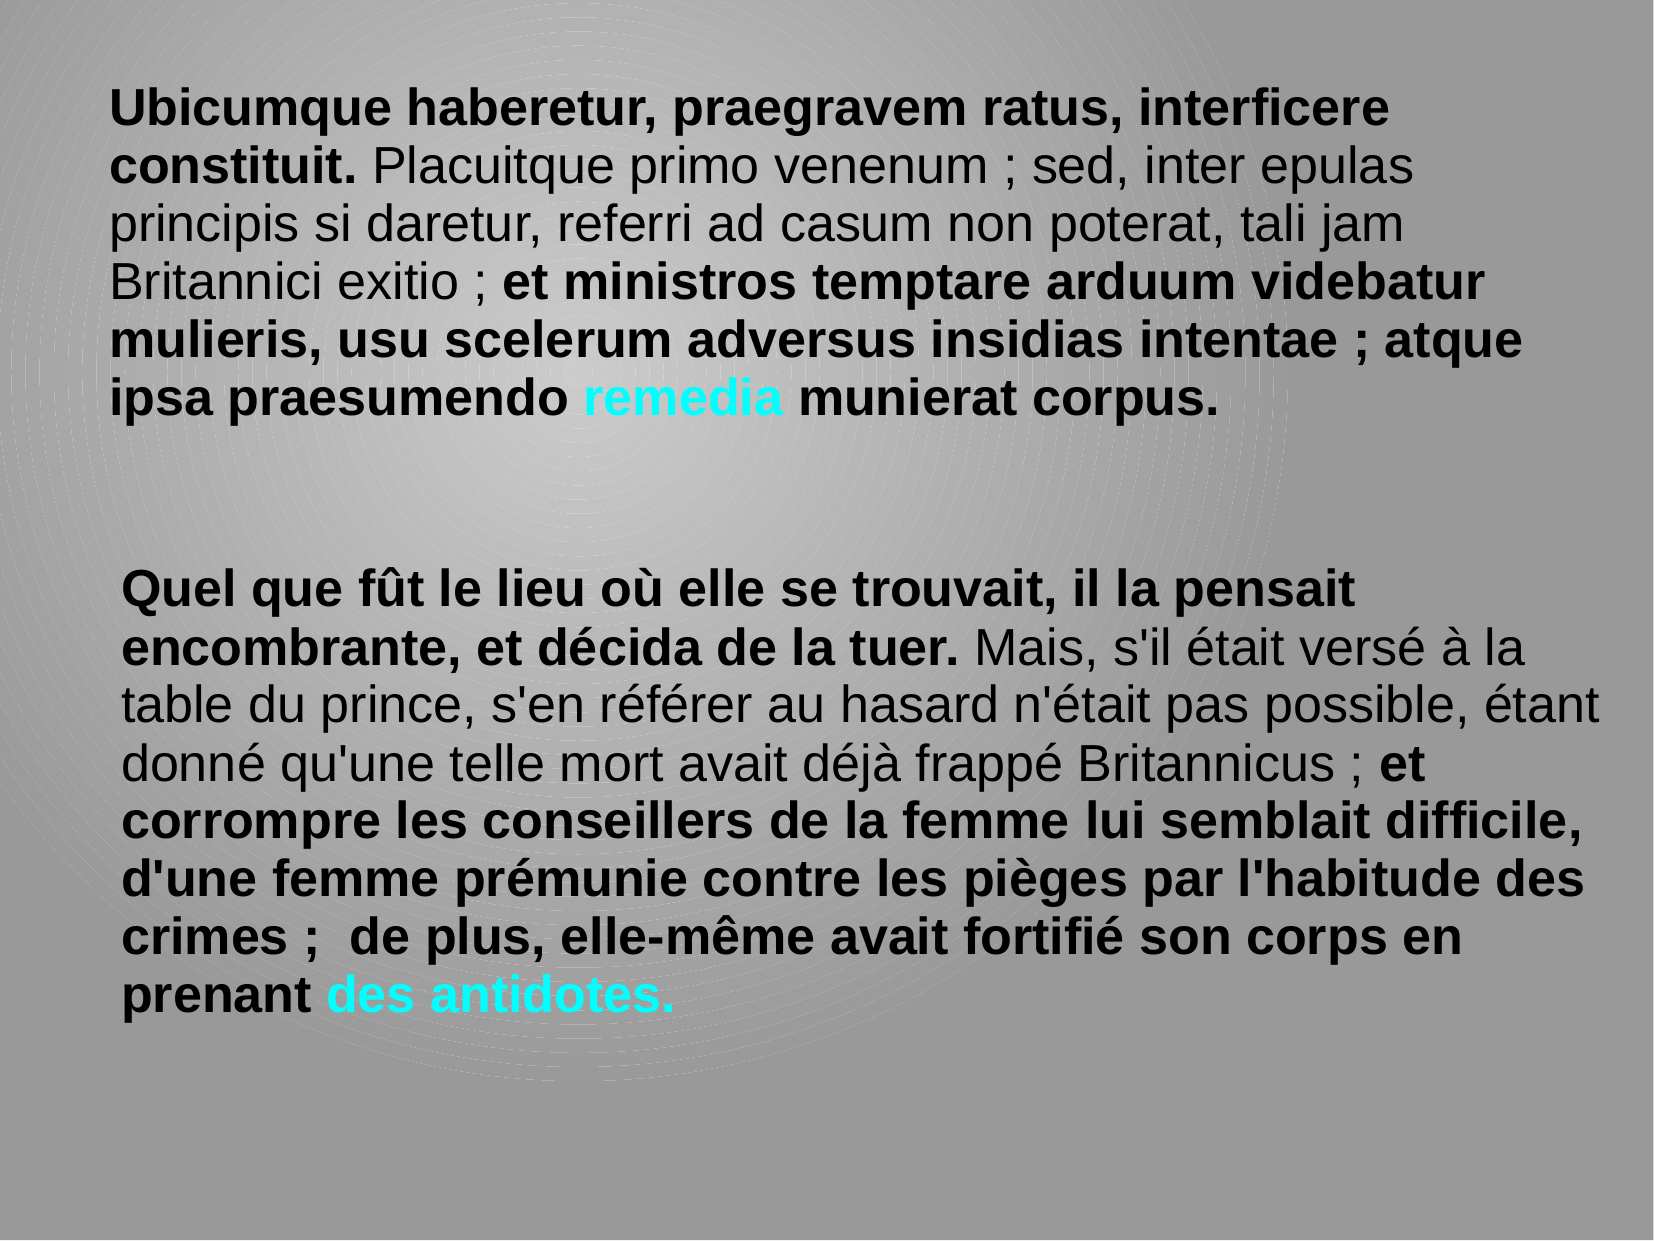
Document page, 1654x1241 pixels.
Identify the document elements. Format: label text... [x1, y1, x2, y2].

text_box Ubicumque haberetur, praegravem ratus, interficere constituit. Placuitque primo venenum ; sed, inter epulas principis si daretur, referri ad casum non poterat, tali jam Britannici exitio ; et ministros temptare arduum videbatur mulieris, usu scelerum adversus insidias intentae ; atque ipsa praesumendo remedia munierat corpus. [94, 70, 1583, 440]
text_box Quel que fût le lieu où elle se trouvait, il la pensait encombrante, et décida de la tuer. Mais, s'il était versé à la table du prince, s'en référer au hasard n'était pas possible, étant donné qu'une telle mort avait déjà frappé Britannicus ; et corrompre les conseillers de la femme lui semblait difficile, d'une femme prémunie contre les pièges par l'habitude des crimes ; de plus, elle-même avait fortifié son corps en prenant des antidotes. [106, 552, 1619, 1040]
